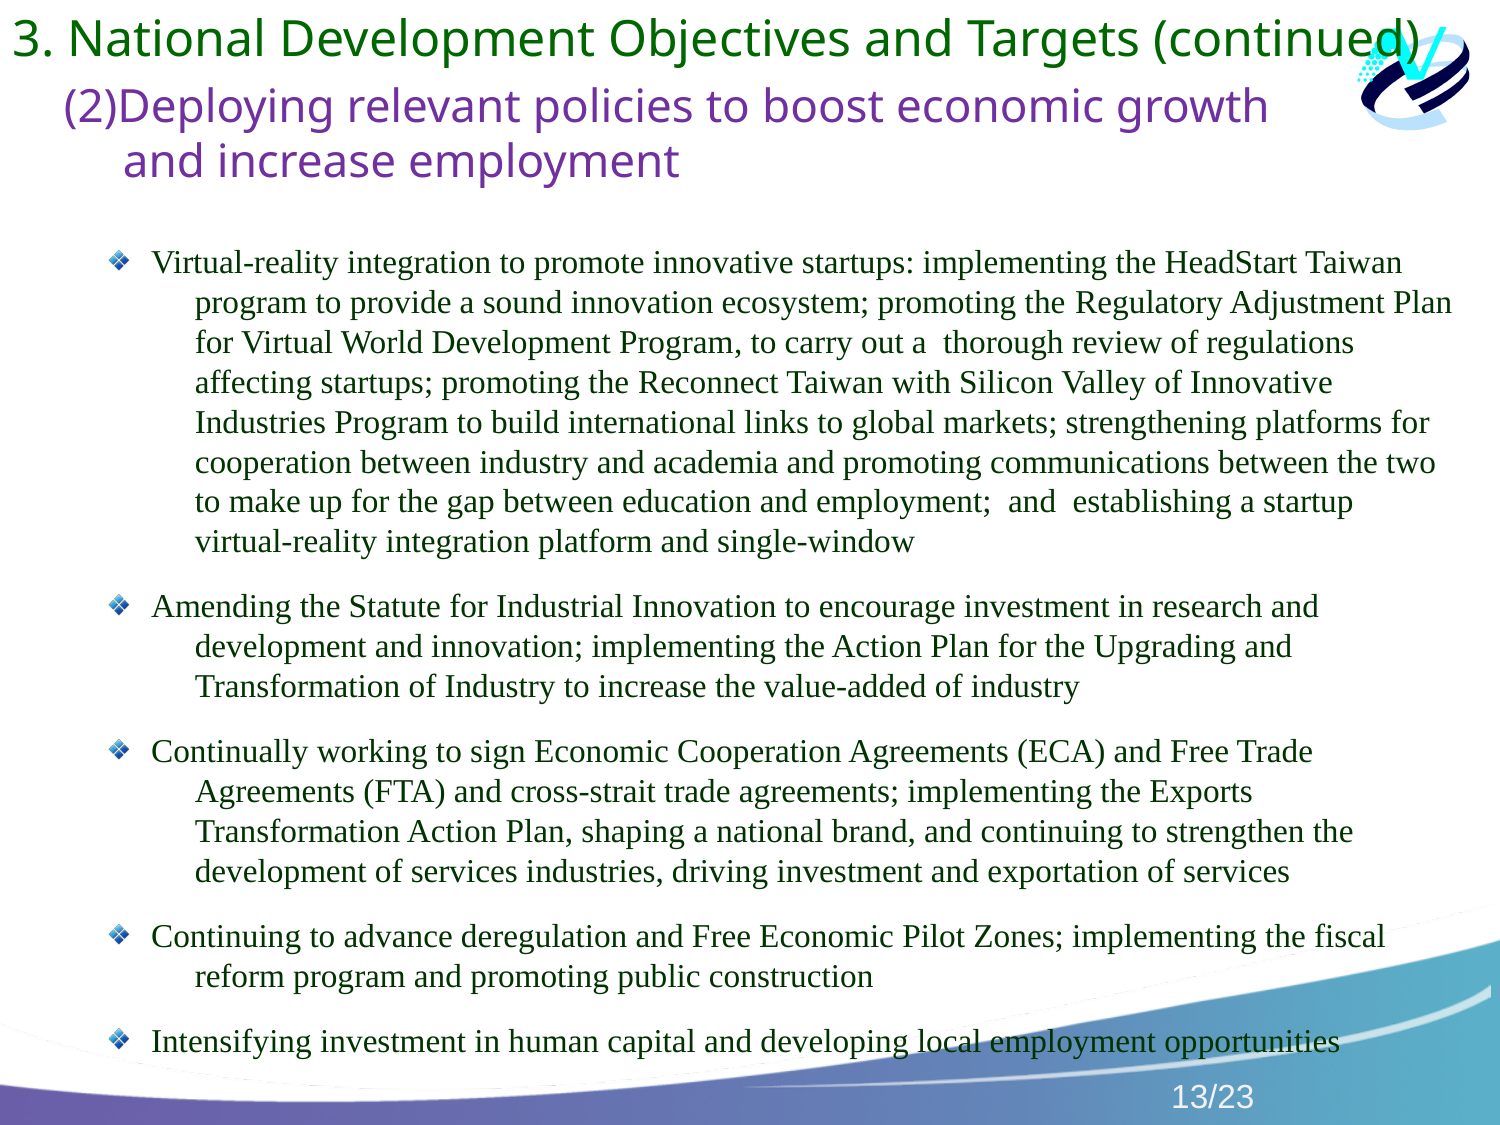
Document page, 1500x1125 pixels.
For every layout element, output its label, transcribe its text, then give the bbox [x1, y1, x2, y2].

text_box Virtual-reality integration to promote innovative startups: implementing the HeadStart Taiwan program to provide a sound innovation ecosystem; promoting the Regulatory Adjustment Plan for Virtual World Development Program, to carry out a thorough review of regulations affecting startups; promoting the Reconnect Taiwan with Silicon Valley of Innovative Industries Program to build international links to global markets; strengthening platforms for cooperation between industry and academia and promoting communications between the two to make up for the gap between education and employment; and establishing a startup virtual-reality integration platform and single-window Amending the Statute for Industrial Innovation to encourage investment in research and development and innovation; implementing the Action Plan for the Upgrading and Transformation of Industry to increase the value-added of industry Continually working to sign Economic Cooperation Agreements (ECA) and Free Trade Agreements (FTA) and cross-strait trade agreements; implementing the Exports Transformation Action Plan, shaping a national brand, and continuing to strengthen the development of services industries, driving investment and exportation of services Continuing to advance deregulation and Free Economic Pilot Zones; implementing the fiscal reform program and promoting public construction Intensifying investment in human capital and developing local employment opportunities [50, 190, 1500, 1045]
text_box (2)Deploying relevant policies to boost economic growth and increase employment [63, 76, 1287, 171]
text_box 3. National Development Objectives and Targets (continued) [12, 0, 1500, 75]
